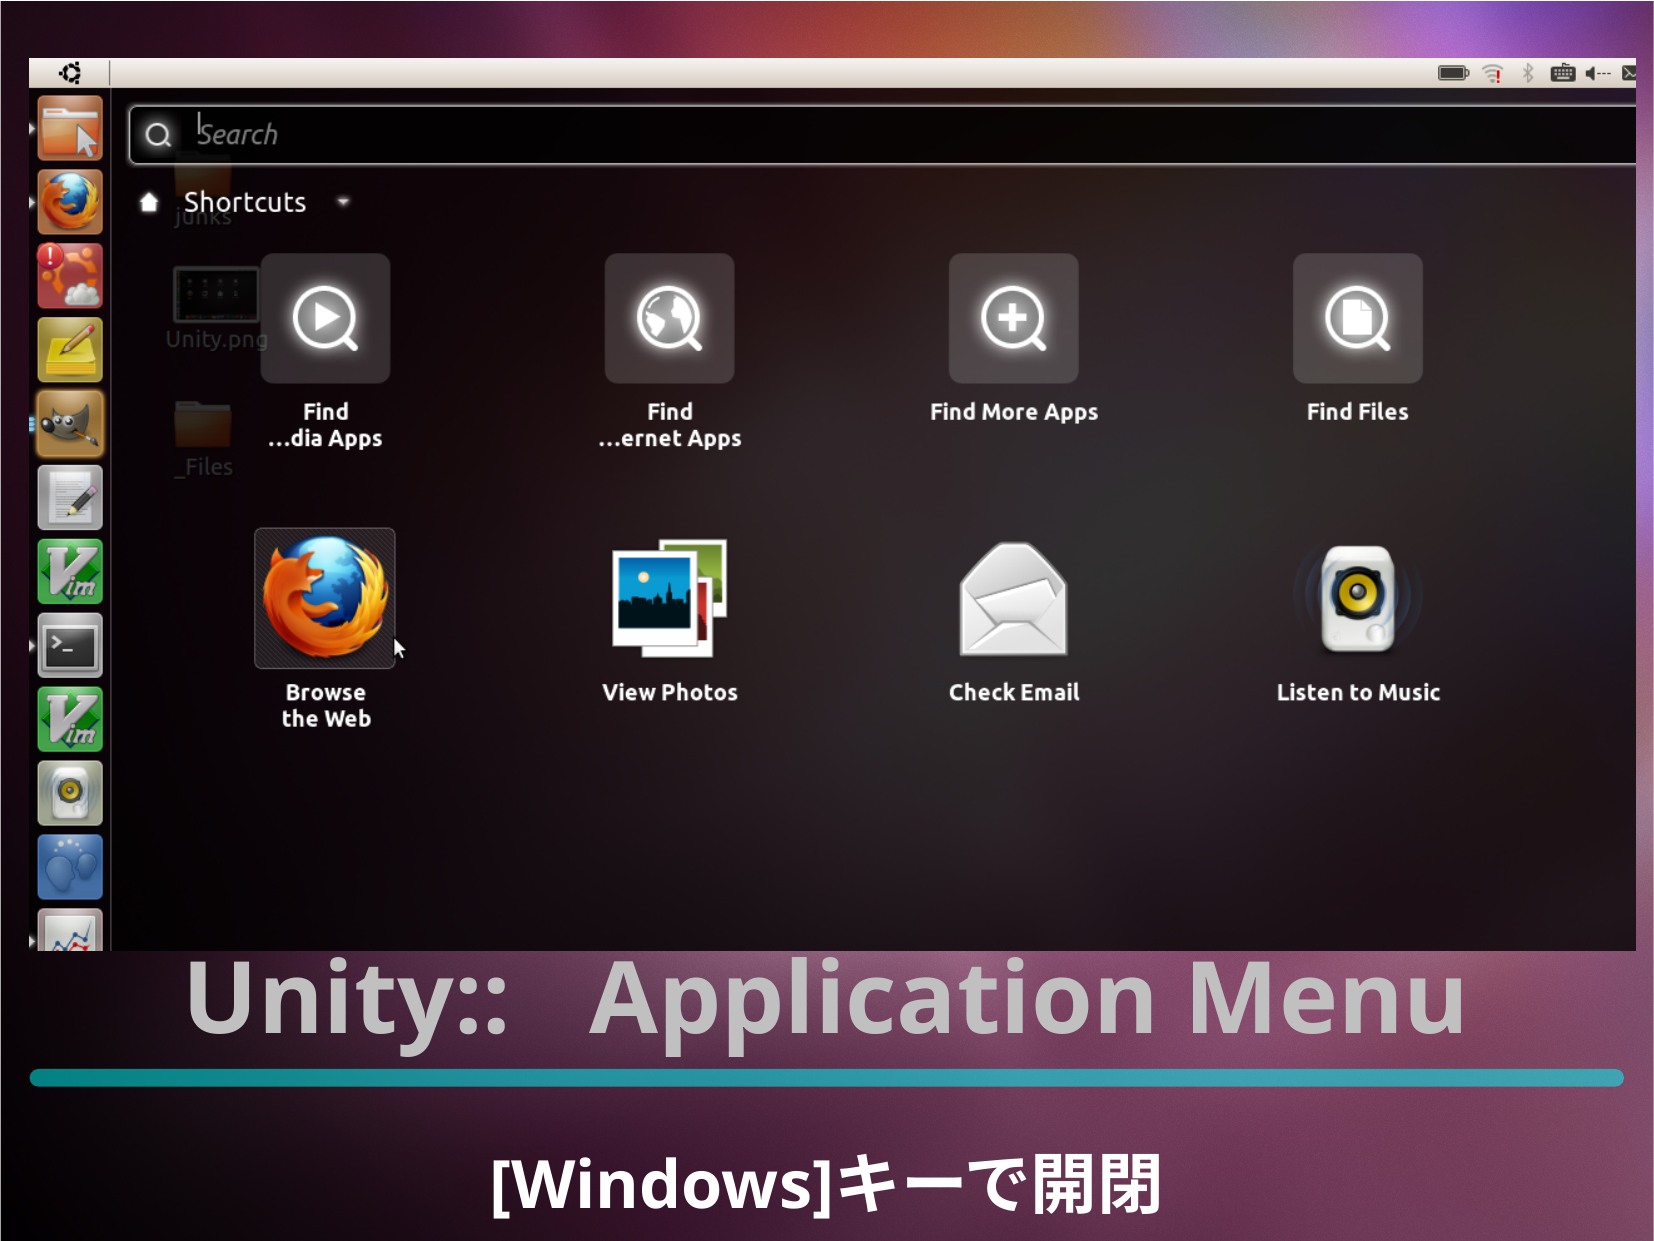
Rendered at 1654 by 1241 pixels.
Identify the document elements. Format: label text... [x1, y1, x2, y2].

text_box Unity:: Application Menu [Windows]キーで開閉 [29, 1068, 1625, 1087]
picture [0, 1, 1654, 1241]
